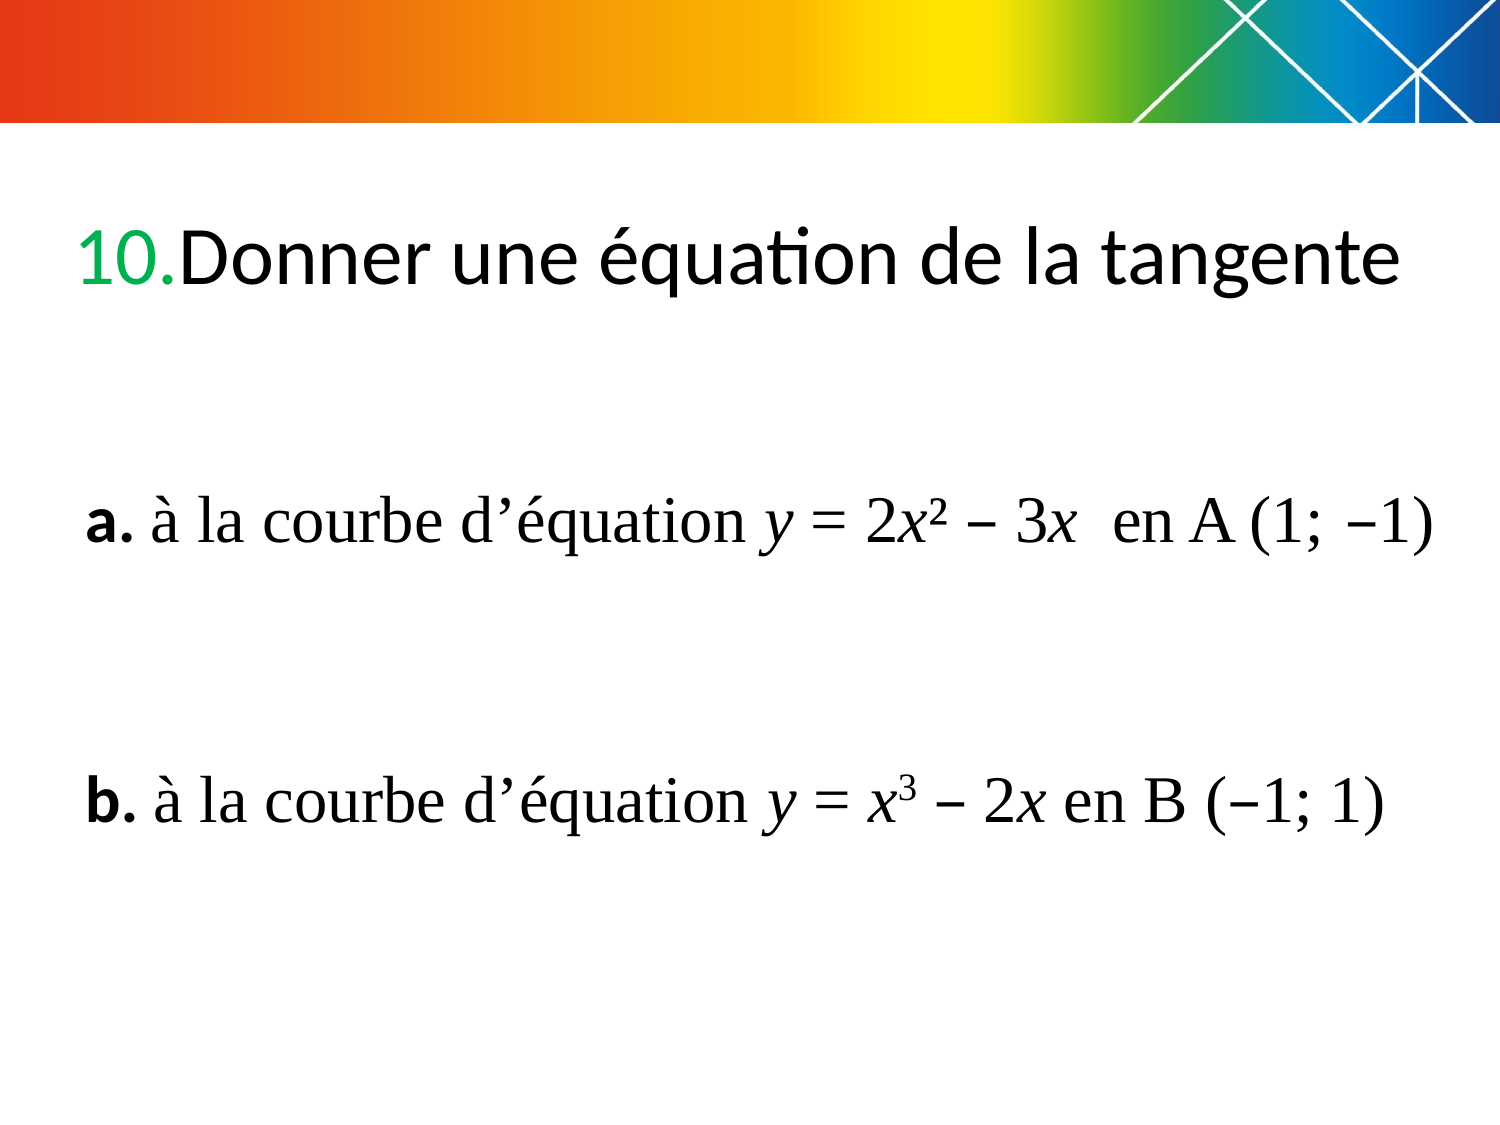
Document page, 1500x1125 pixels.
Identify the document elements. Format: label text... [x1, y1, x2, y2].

picture [1340, 0, 1500, 123]
text_box a. à la courbe d’équation y = 2x² – 3x en A (1; –1) b. à la courbe d’équation y = x3 – 2x en B (–1; 1) [70, 468, 1454, 844]
text_box 10.Donner une équation de la tangente [58, 163, 1500, 338]
picture [0, 0, 1358, 123]
